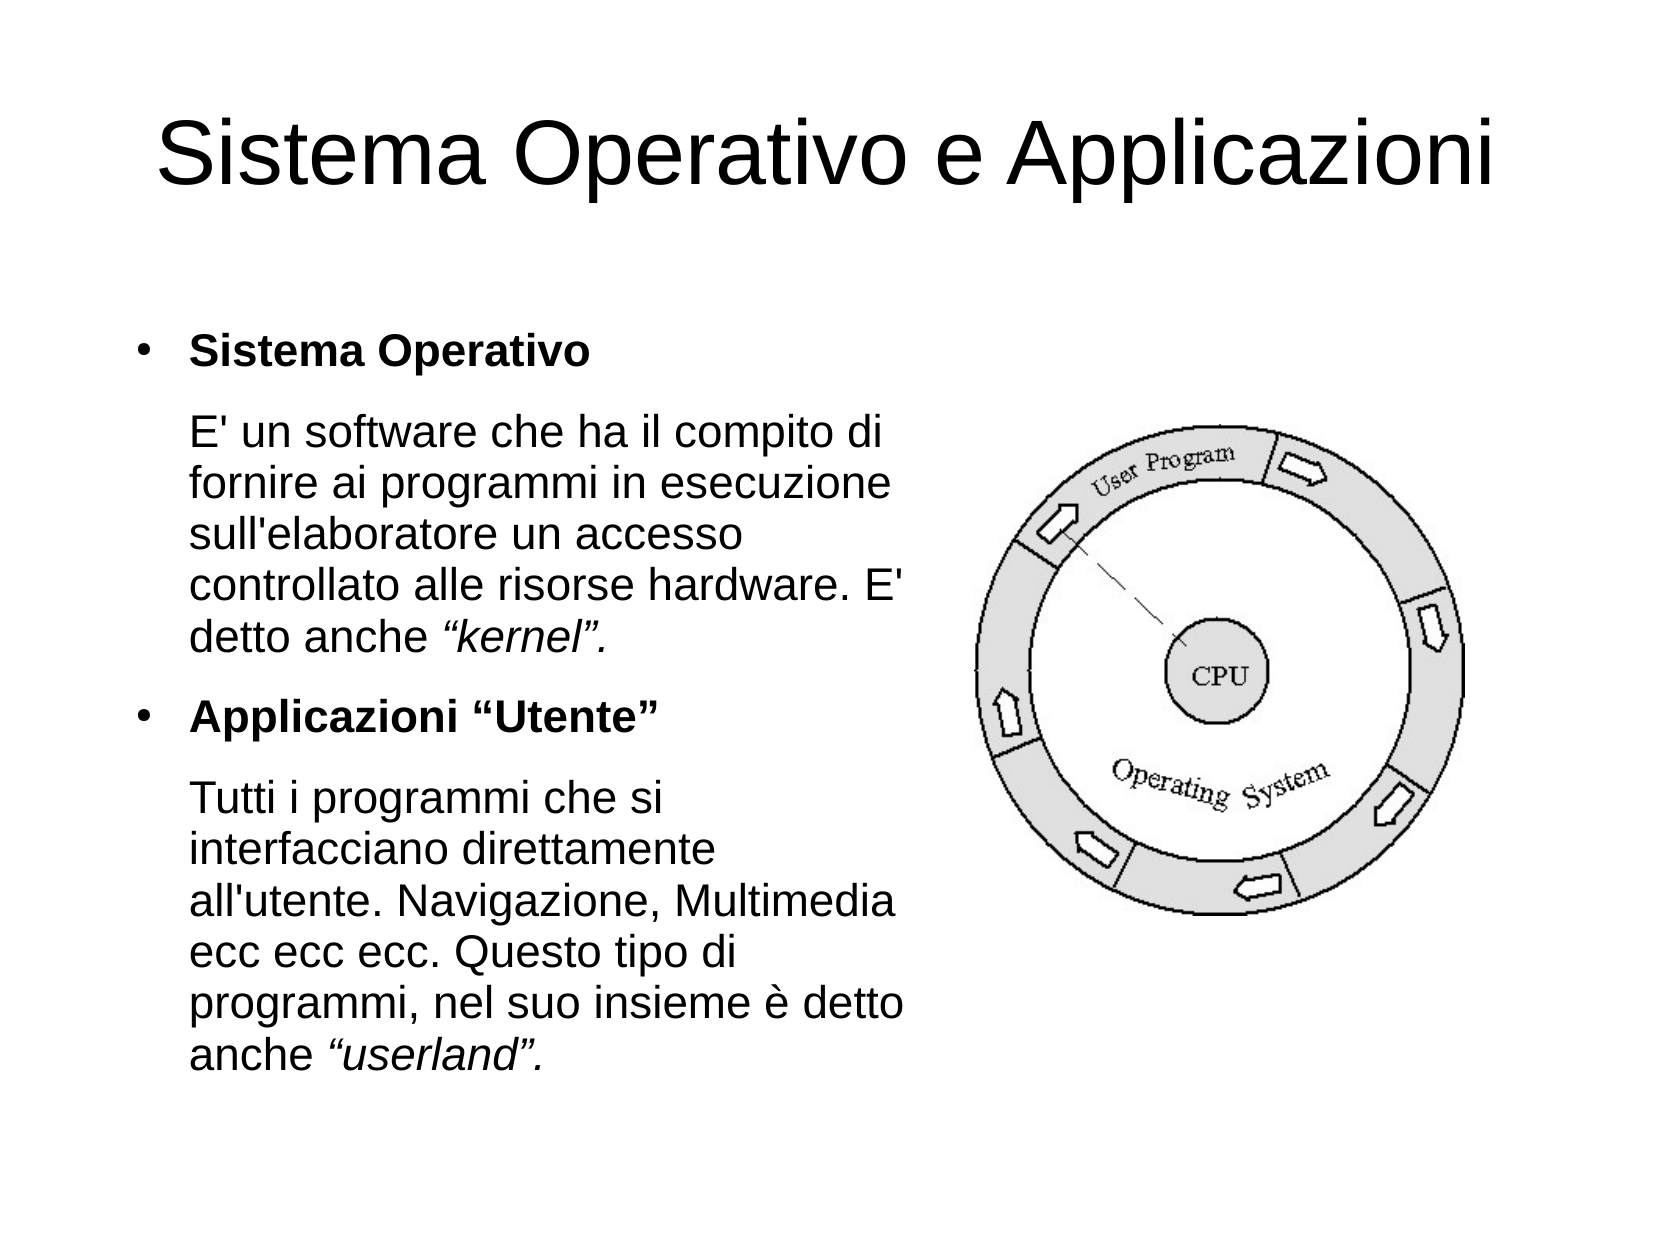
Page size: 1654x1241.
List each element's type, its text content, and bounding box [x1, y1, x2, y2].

picture [974, 424, 1465, 916]
list Sistema Operativo E' un software che ha il compito di fornire ai programmi in esecuzione sull'elaboratore un accesso controllato alle risorse hardware. E' detto anche “kernel”. Applicazioni “Utente” Tutti i programmi che si interfacciano direttamente all'utente. Navigazione, Multimedia ecc ecc ecc. Questo tipo di programmi, nel suo insieme è detto anche “userland”. [118, 324, 916, 1129]
title Sistema Operativo e Applicazioni [82, 56, 1571, 250]
